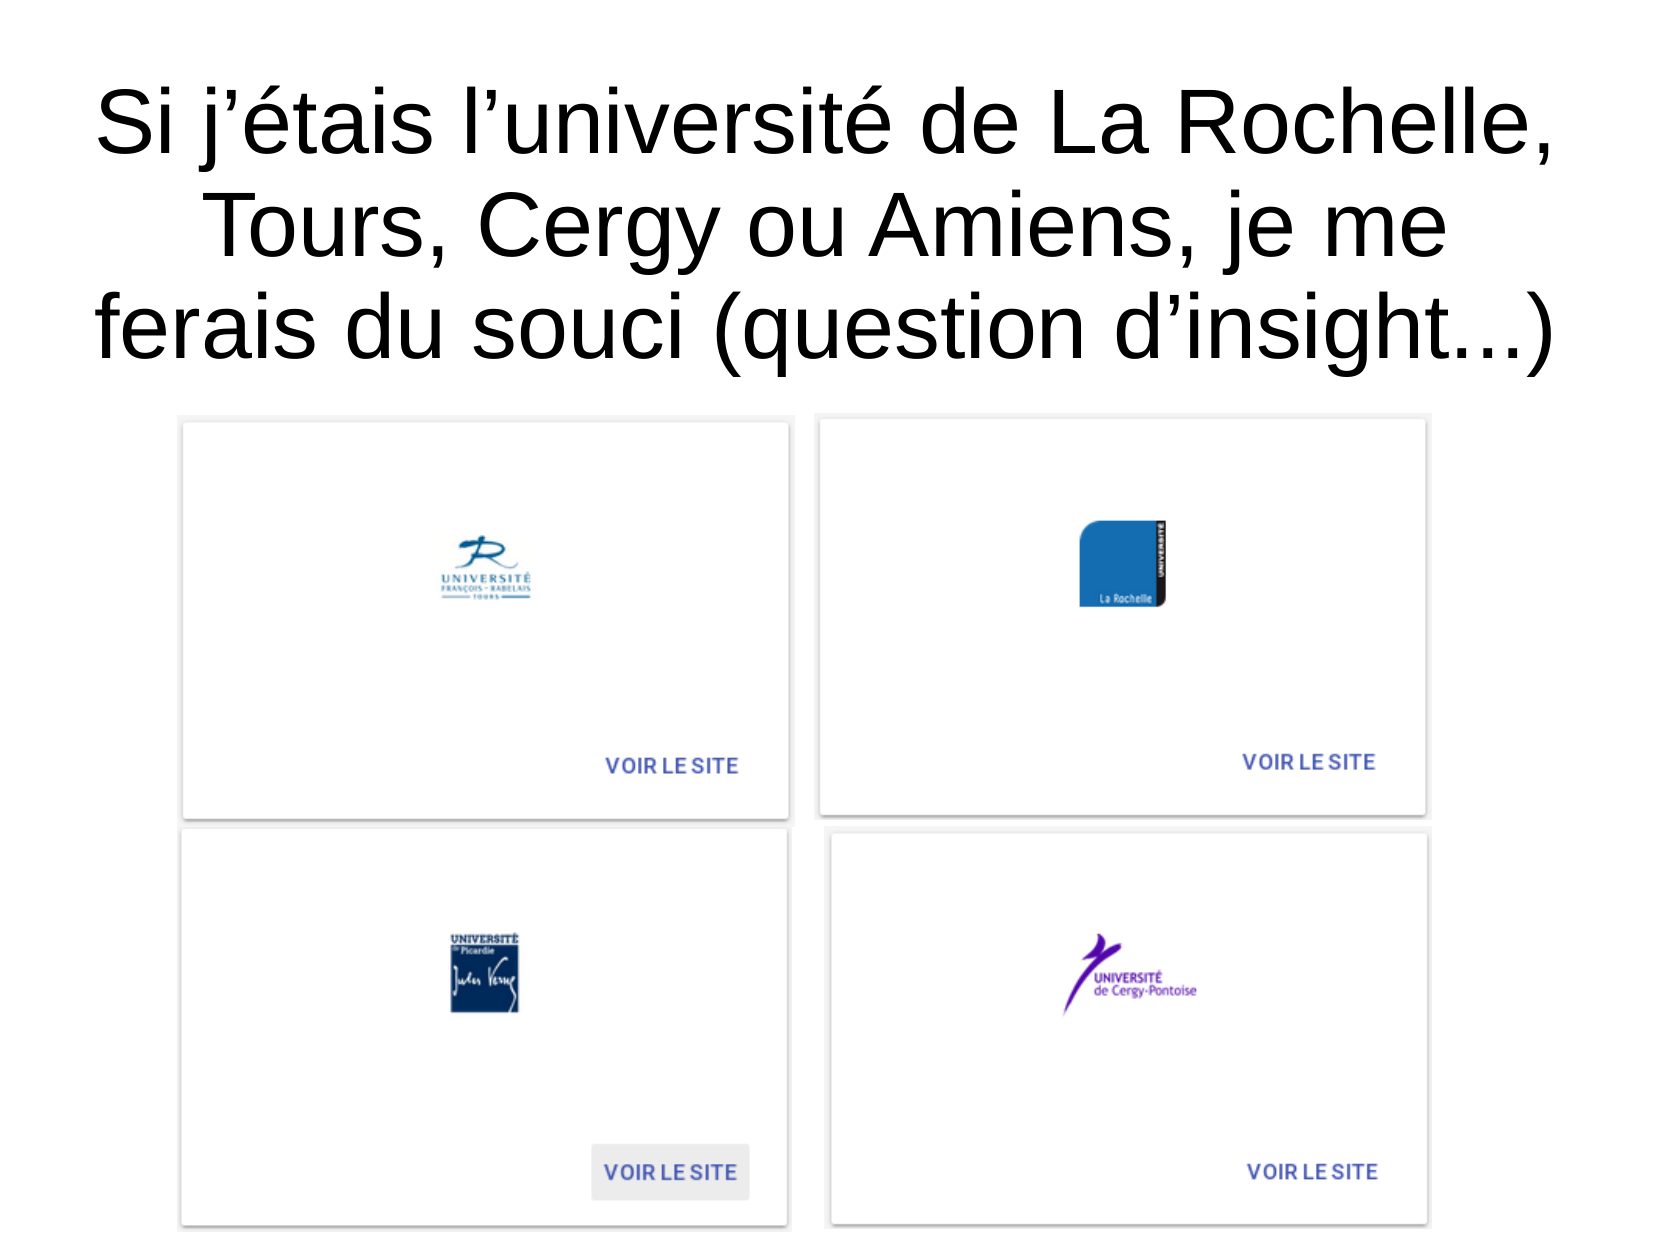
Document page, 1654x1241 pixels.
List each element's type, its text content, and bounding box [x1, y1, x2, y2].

picture [824, 826, 1432, 1229]
picture [177, 415, 795, 1232]
title Si j’étais l’université de La Rochelle, Tours, Cergy ou Amiens, je me ferais du souci (question d’insight...) [82, 70, 1571, 379]
picture [814, 413, 1432, 820]
